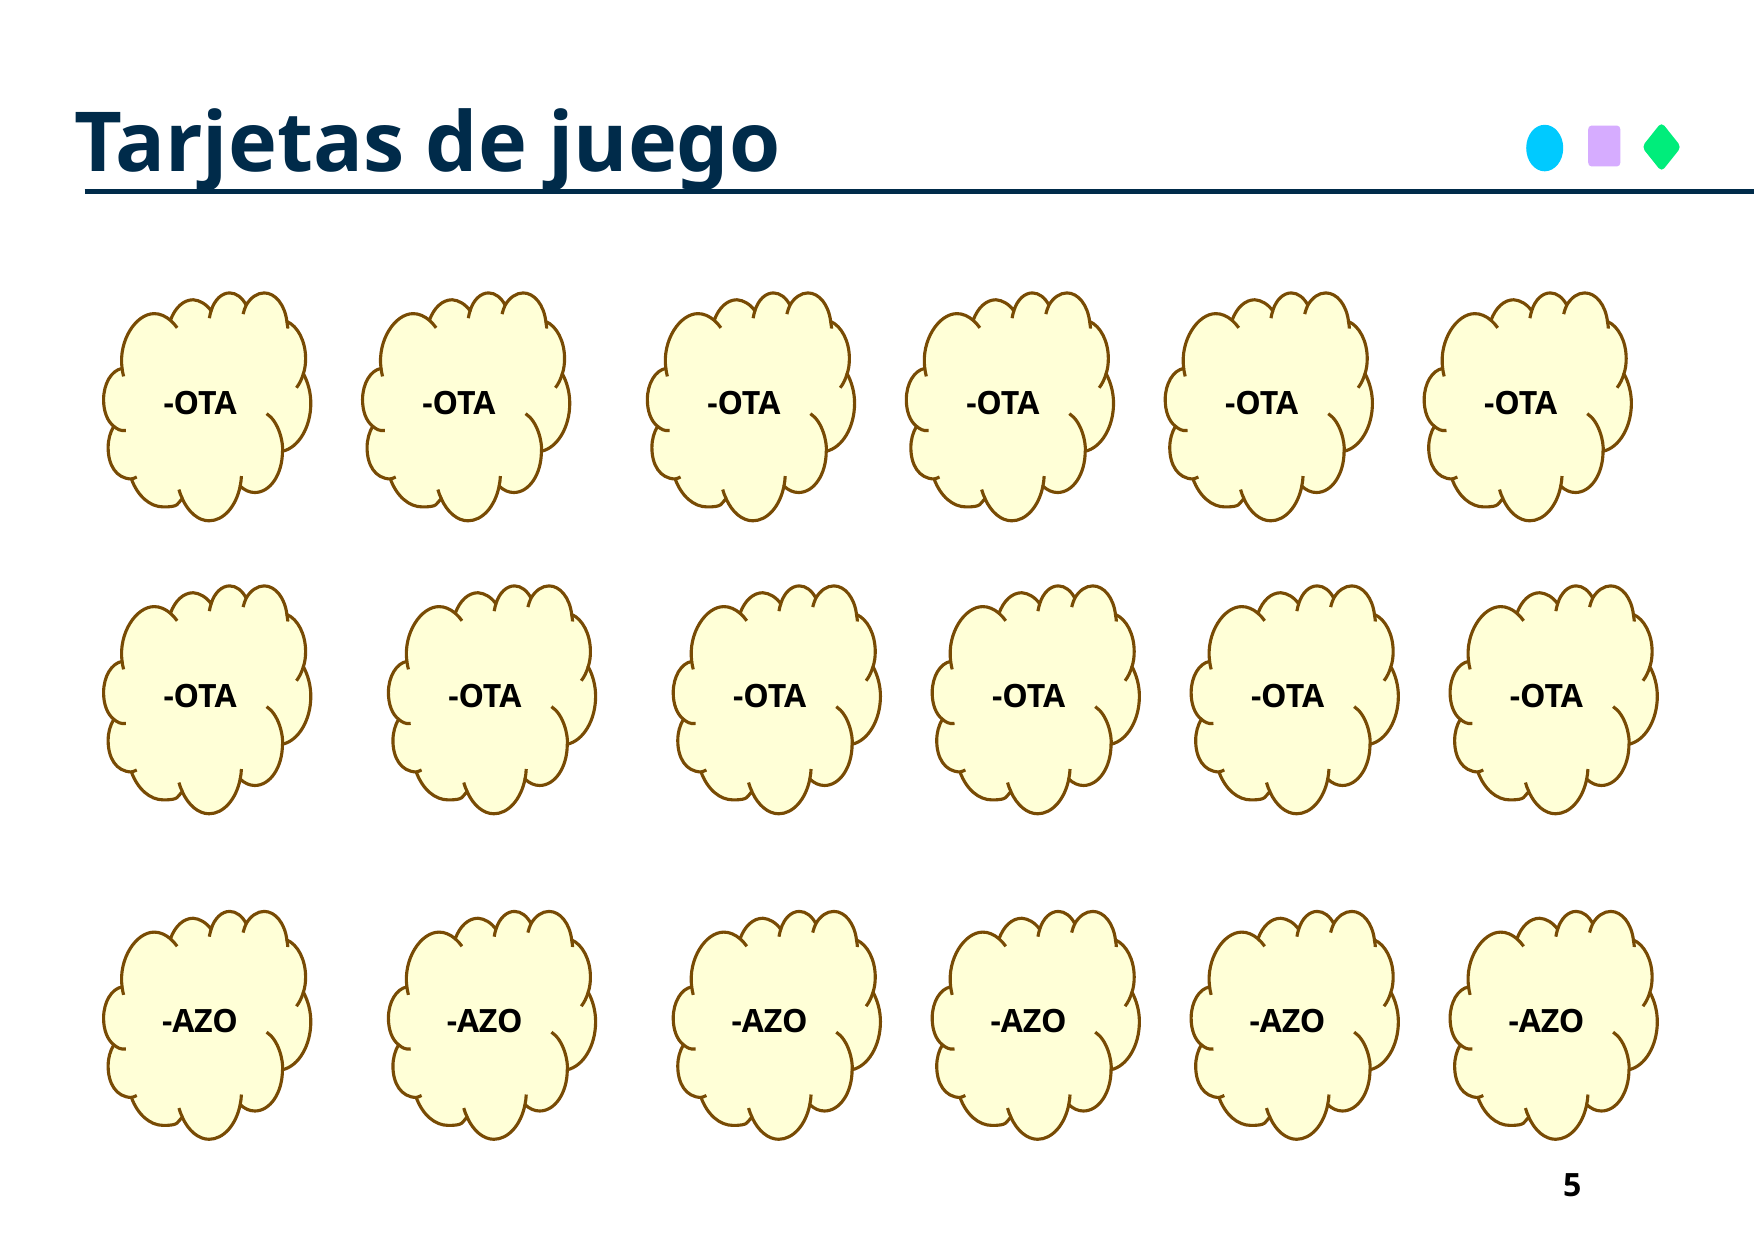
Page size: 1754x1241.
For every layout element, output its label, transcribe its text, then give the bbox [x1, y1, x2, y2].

text_box -AZO [1450, 911, 1658, 1140]
text_box -AZO [388, 911, 596, 1140]
text_box -AZO [1191, 911, 1399, 1140]
text_box -OTA [647, 292, 855, 521]
text_box -OTA [1191, 585, 1399, 814]
title Tarjetas de juego [74, 32, 1404, 196]
text_box -OTA [388, 585, 596, 814]
text_box -OTA [932, 585, 1140, 814]
text_box -OTA [1165, 292, 1373, 521]
text_box -AZO [932, 911, 1140, 1140]
text_box -OTA [103, 292, 311, 521]
text_box -OTA [1424, 292, 1632, 521]
text_box -AZO [673, 911, 881, 1140]
text_box -AZO [103, 911, 311, 1140]
text_box -OTA [906, 292, 1114, 521]
text_box -OTA [103, 585, 311, 814]
text_box -OTA [362, 292, 570, 521]
text_box -OTA [1450, 585, 1658, 814]
text_box -OTA [673, 585, 881, 814]
